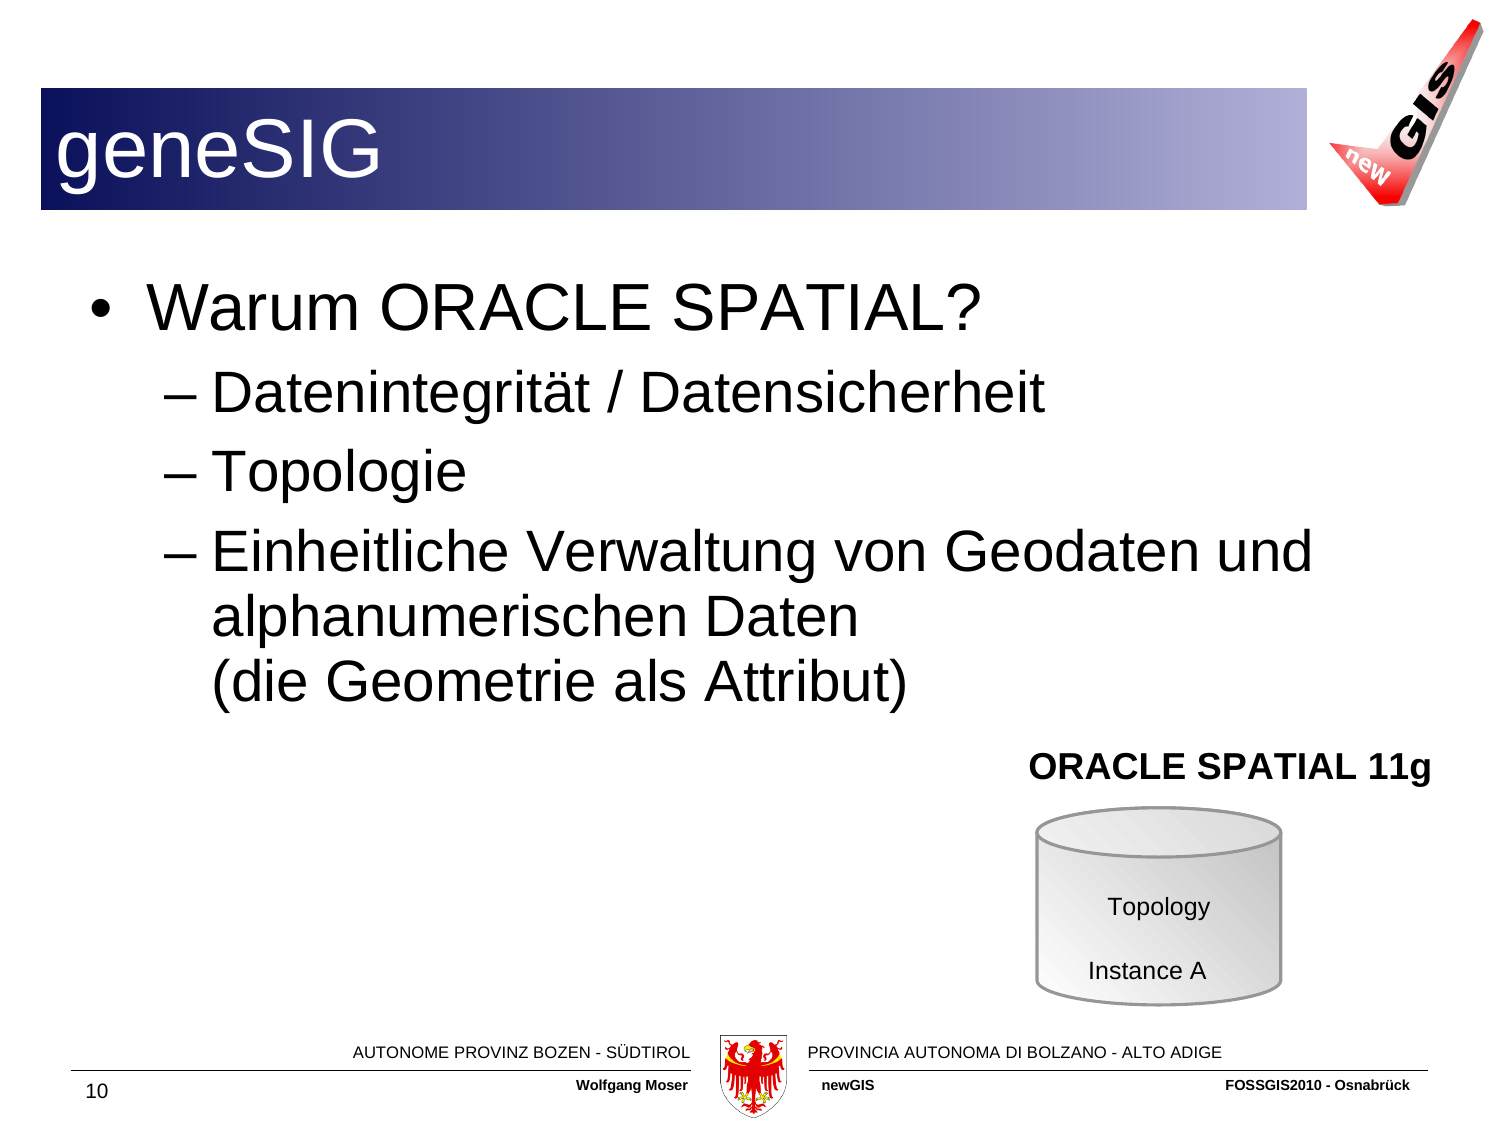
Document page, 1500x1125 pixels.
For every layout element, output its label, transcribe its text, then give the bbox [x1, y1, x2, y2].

text_box Instance A [1072, 948, 1223, 1006]
text_box ORACLE SPATIAL 11g [1013, 737, 1483, 796]
picture [1328, 18, 1485, 207]
text_box geneSIG [41, 88, 1307, 210]
picture [720, 1035, 787, 1118]
text_box Topology [1036, 833, 1281, 1002]
list Warum ORACLE SPATIAL? Datenintegrität / Datensicherheit Topologie Einheitliche Verwaltung von Geodaten und alphanumerischen Daten (die Geometrie als Attribut) [75, 262, 1426, 1006]
